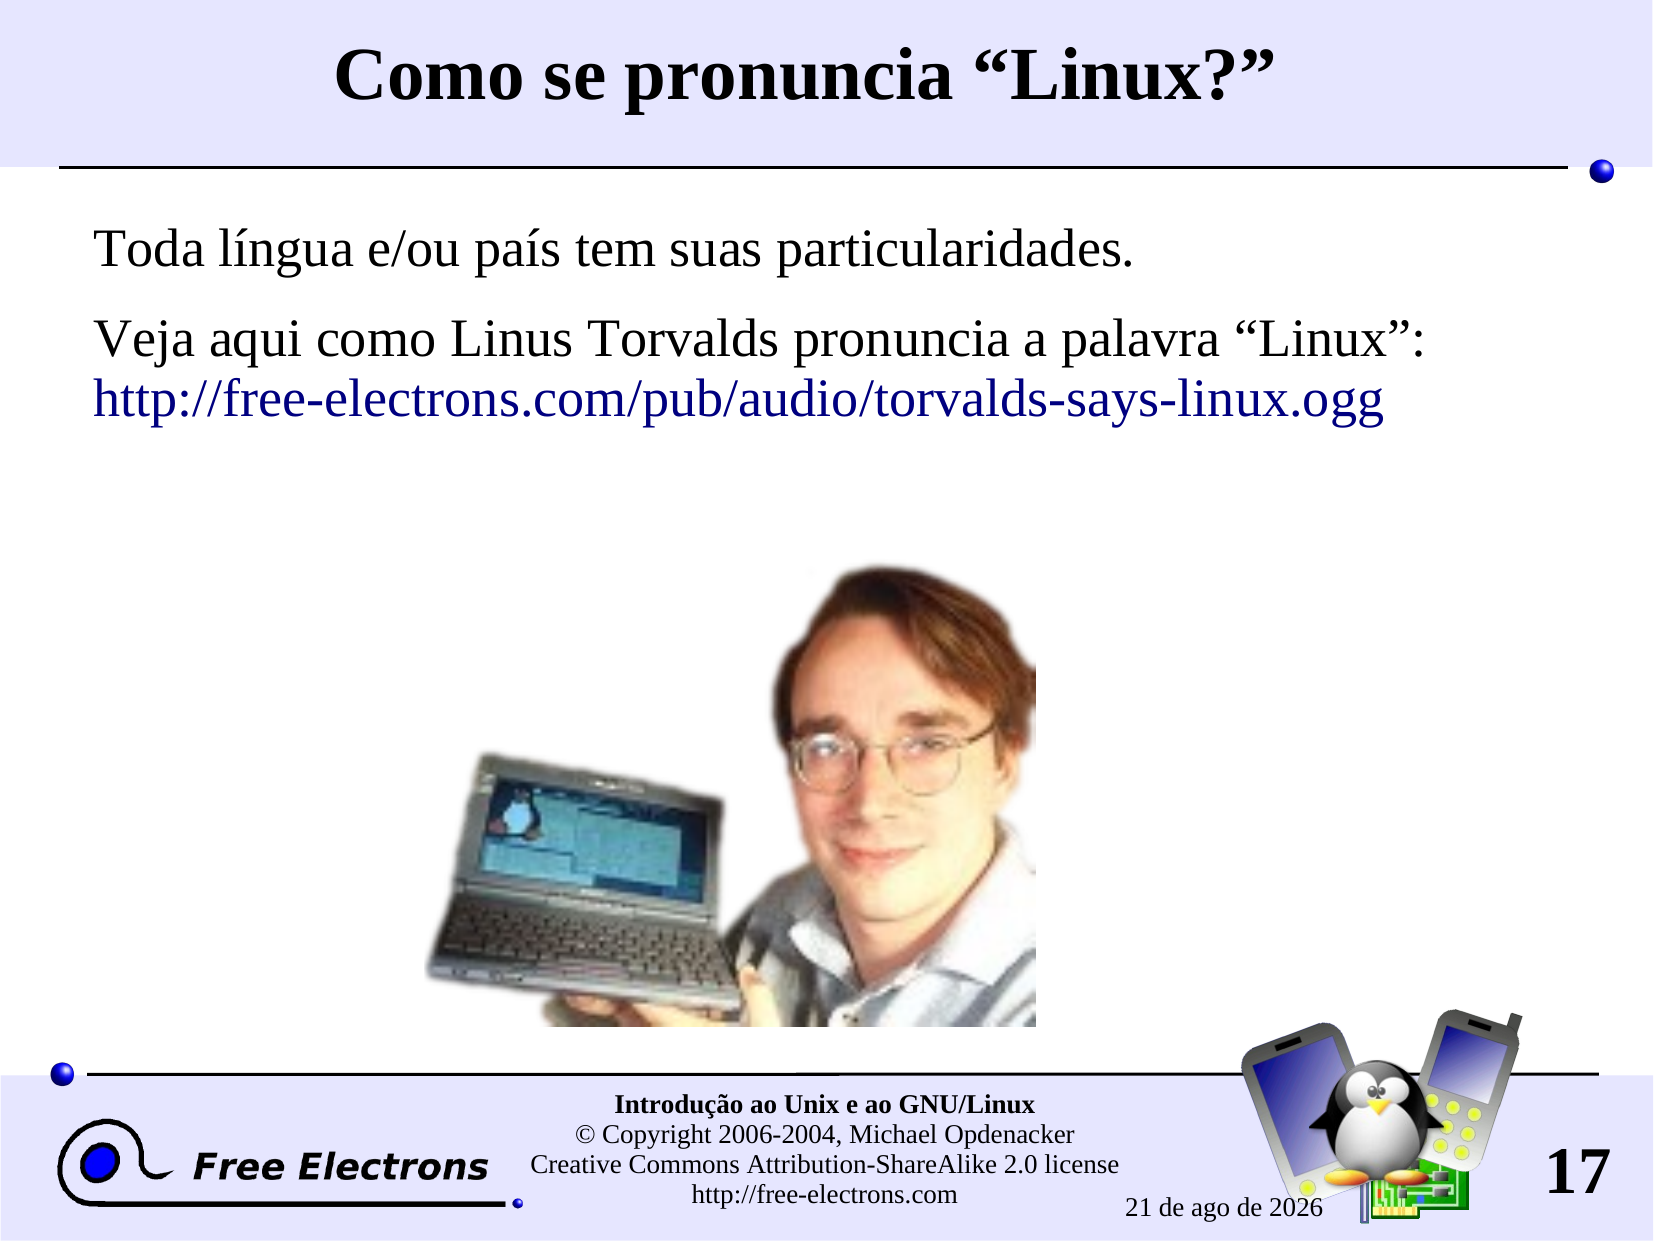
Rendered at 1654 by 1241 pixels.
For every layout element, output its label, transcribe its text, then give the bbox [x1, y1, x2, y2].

picture [1232, 1069, 1519, 1241]
title Como se pronuncia “Linux?” [60, 12, 1551, 138]
picture [1285, 1199, 1292, 1215]
picture [424, 554, 1036, 1027]
list Toda língua e/ou país tem suas particularidades. Veja aqui como Linus Torvalds pronuncia a palavra “Linux”: http://free-electrons.com/pub/audio/torvalds-says-linux.ogg [75, 218, 1553, 1069]
picture [50, 1108, 527, 1216]
